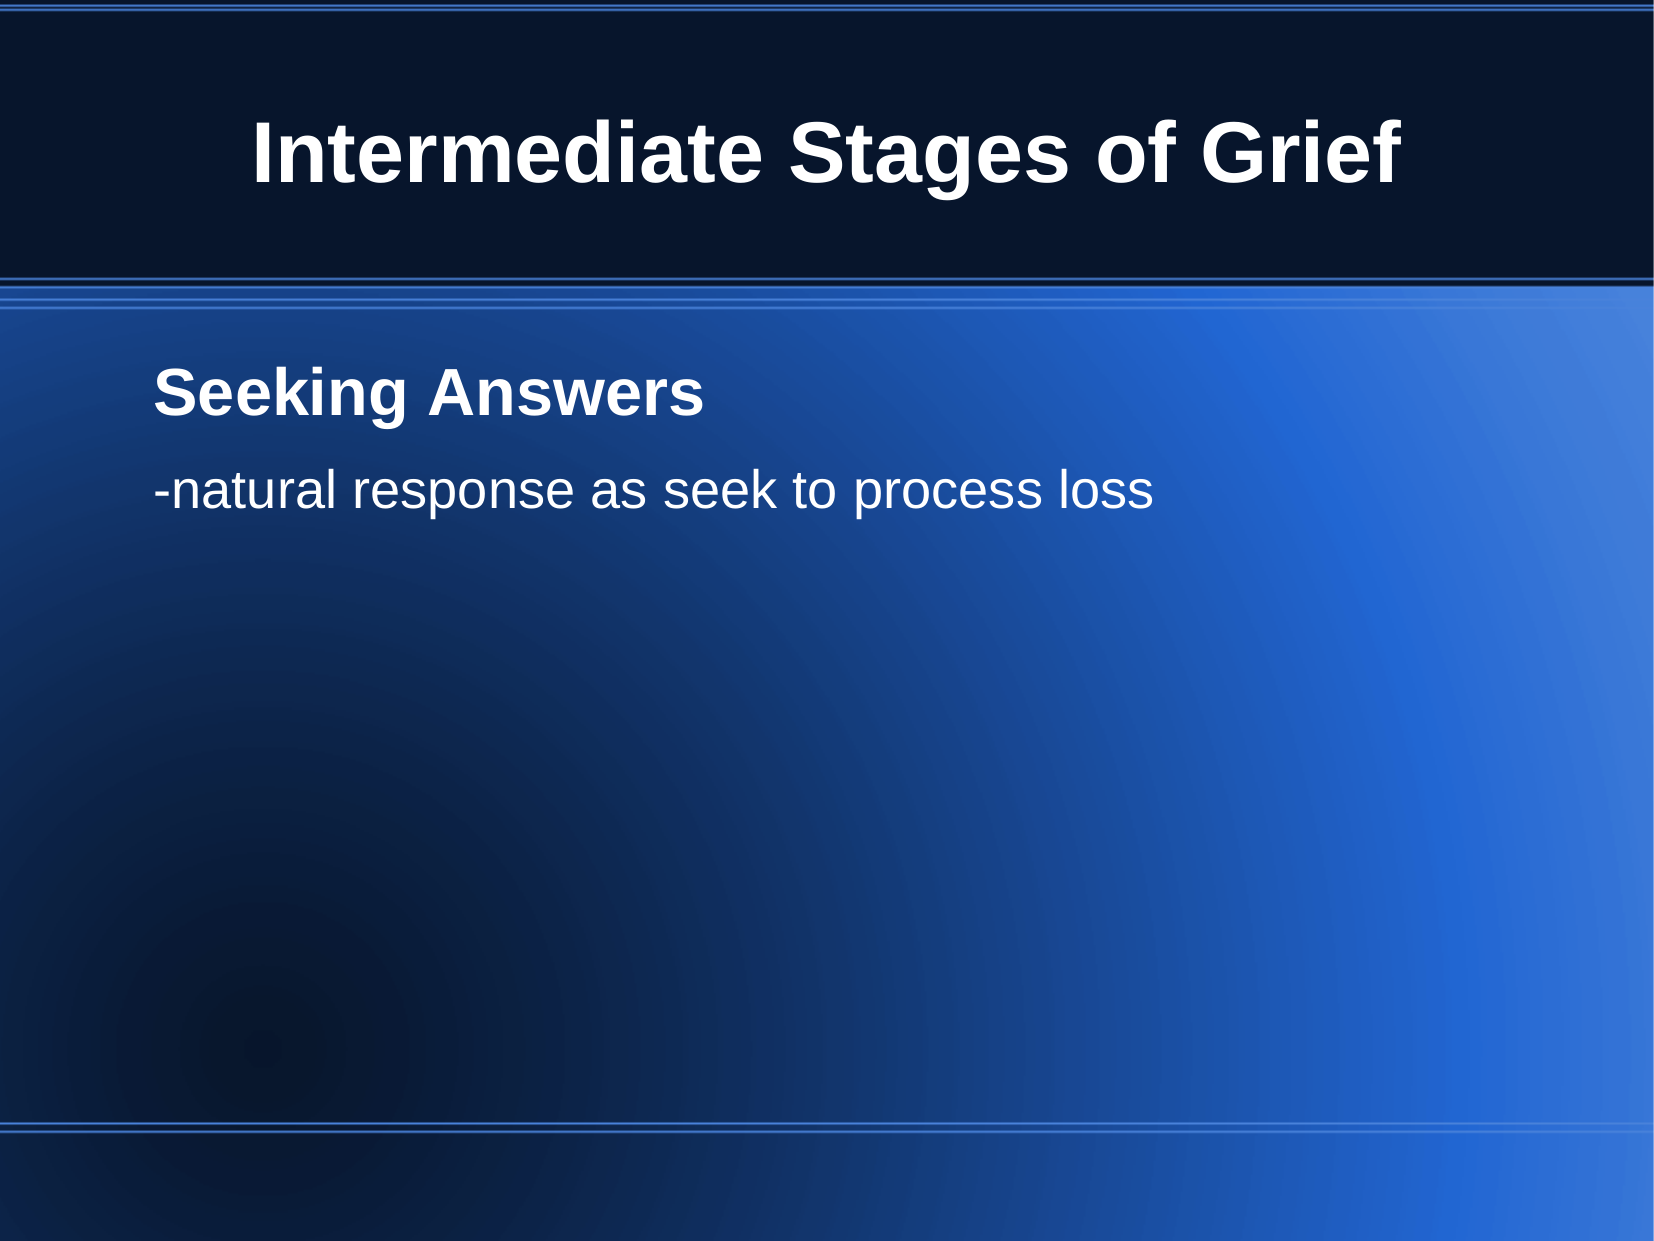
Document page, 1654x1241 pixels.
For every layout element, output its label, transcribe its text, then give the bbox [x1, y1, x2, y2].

picture [0, 0, 1654, 1241]
title Intermediate Stages of Grief [82, 49, 1571, 257]
list Seeking Answers -natural response as seek to process loss [82, 355, 1571, 1058]
